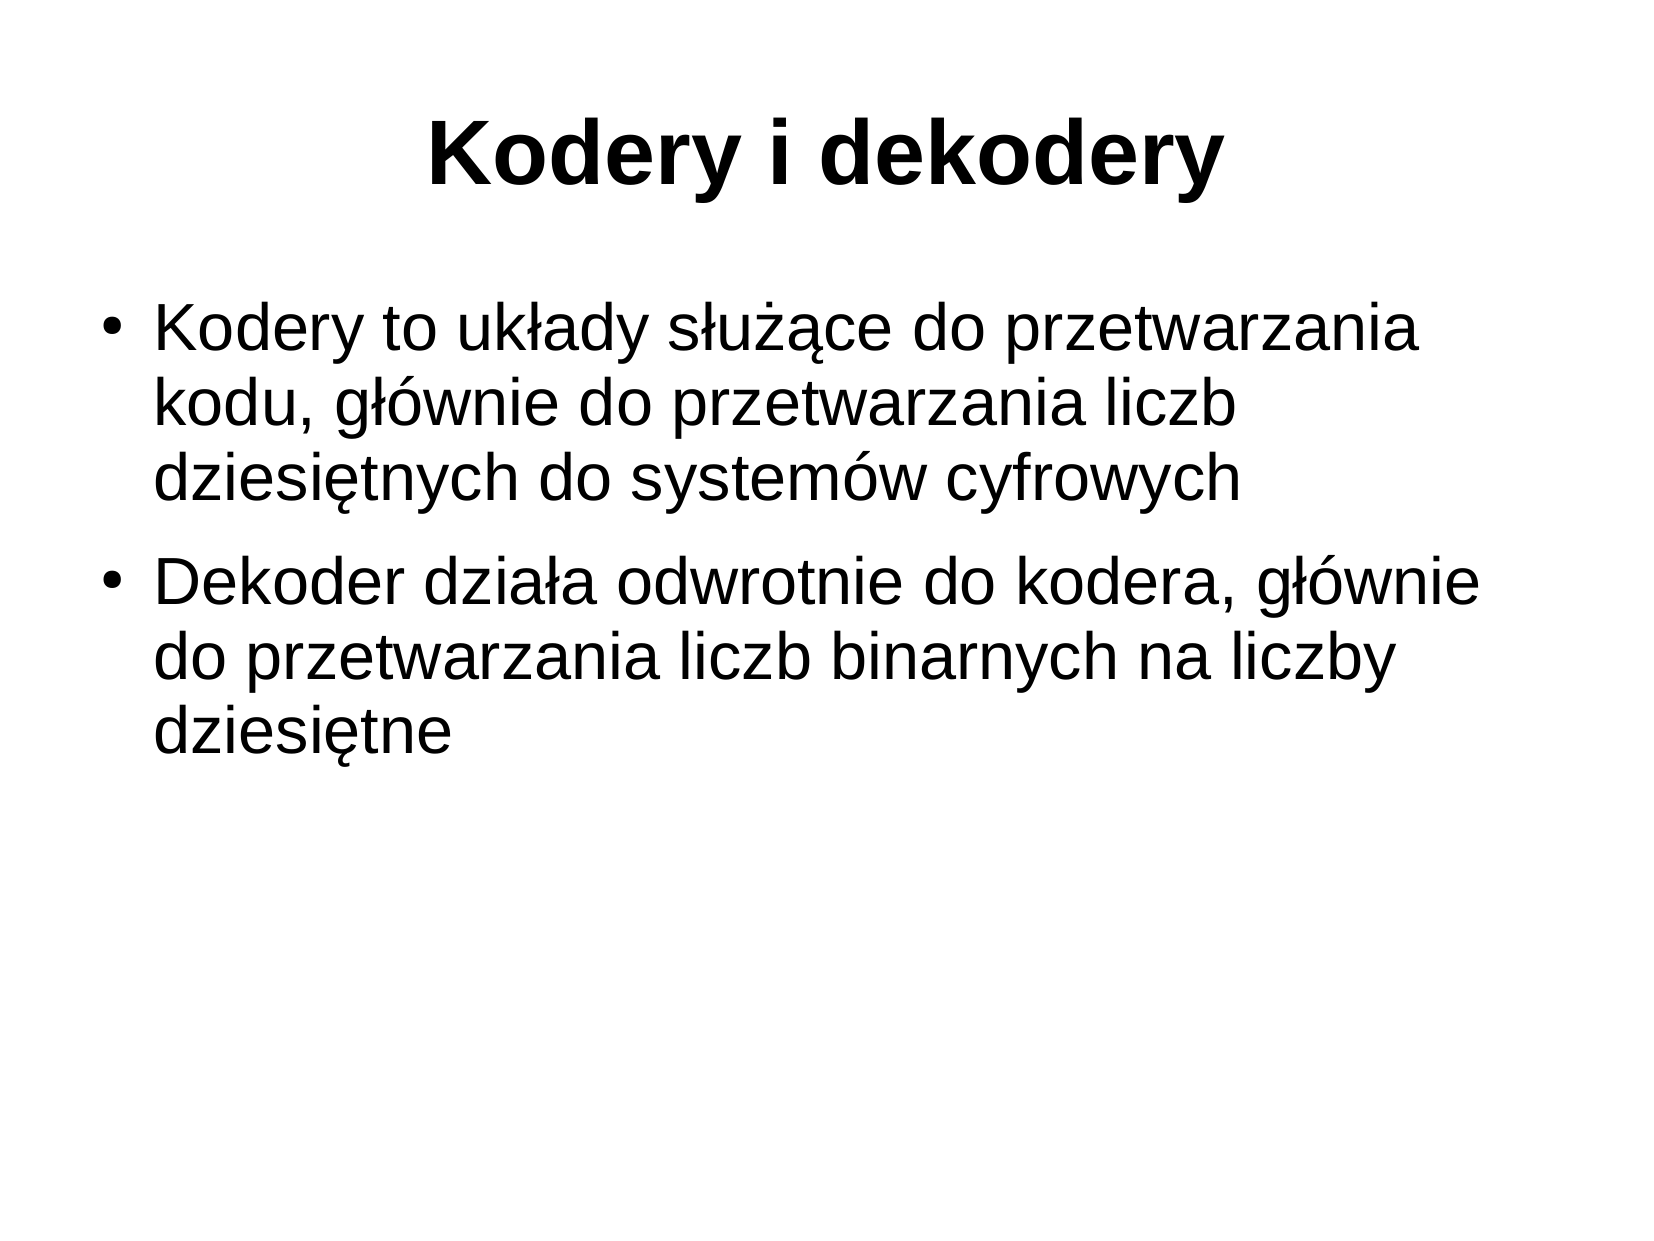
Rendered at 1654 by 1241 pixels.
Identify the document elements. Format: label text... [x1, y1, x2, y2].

list Kodery to układy służące do przetwarzania kodu, głównie do przetwarzania liczb dziesiętnych do systemów cyfrowych Dekoder działa odwrotnie do kodera, głównie do przetwarzania liczb binarnych na liczby dziesiętne [82, 290, 1571, 1109]
title Kodery i dekodery [82, 49, 1571, 257]
